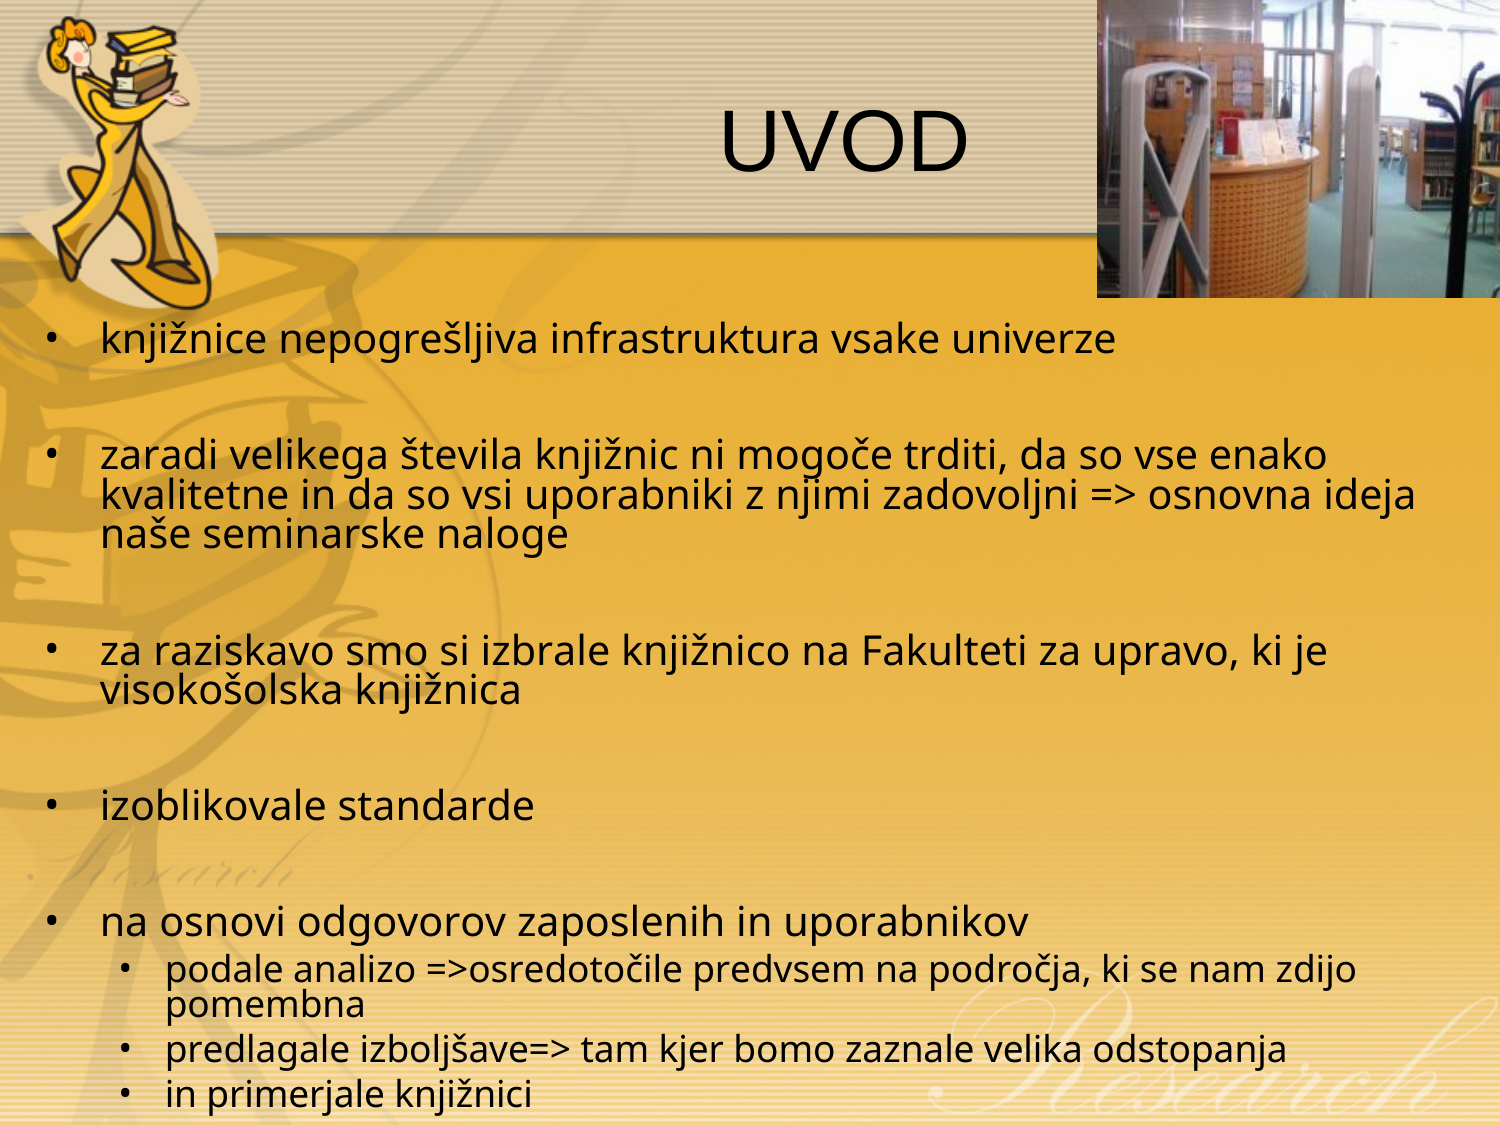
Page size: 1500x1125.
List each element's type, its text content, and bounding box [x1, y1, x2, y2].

title UVOD [218, 42, 1097, 197]
picture [0, 0, 1500, 1125]
list knjižnice nepogrešljiva infrastruktura vsake univerze zaradi velikega števila knjižnic ni mogoče trditi, da so vse enako kvalitetne in da so vsi uporabniki z njimi zadovoljni => osnovna ideja naše seminarske naloge za raziskavo smo si izbrale knjižnico na Fakulteti za upravo, ki je visokošolska knjižnica izoblikovale standarde na osnovi odgovorov zaposlenih in uporabnikov podale analizo =>osredotočile predvsem na področja, ki se nam zdijo pomembna predlagale izboljšave=> tam kjer bomo zaznale velika odstopanja in primerjale knjižnici [29, 314, 1471, 1095]
